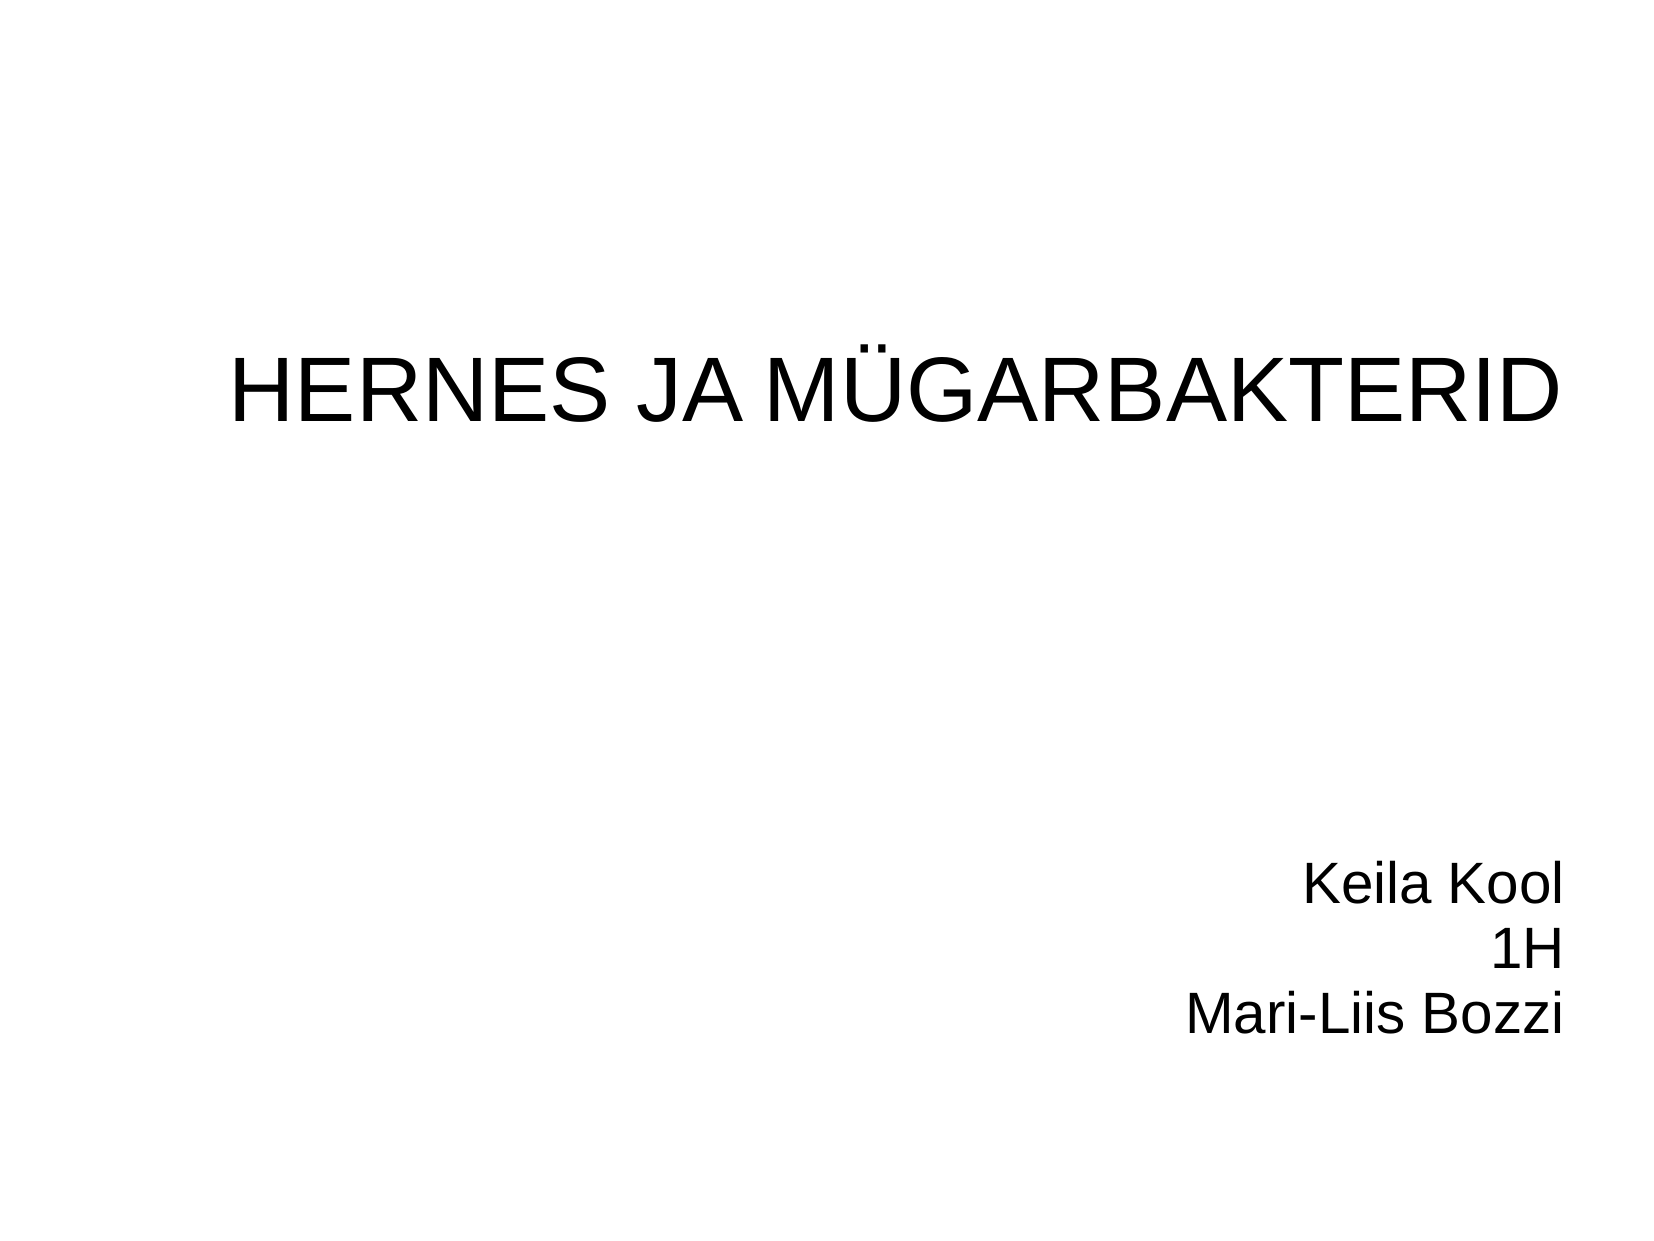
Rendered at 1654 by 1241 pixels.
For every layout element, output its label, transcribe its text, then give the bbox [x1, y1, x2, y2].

title HERNES JA MÜGARBAKTERID Keila Kool 1H Mari-Liis Bozzi [76, 0, 1565, 1241]
